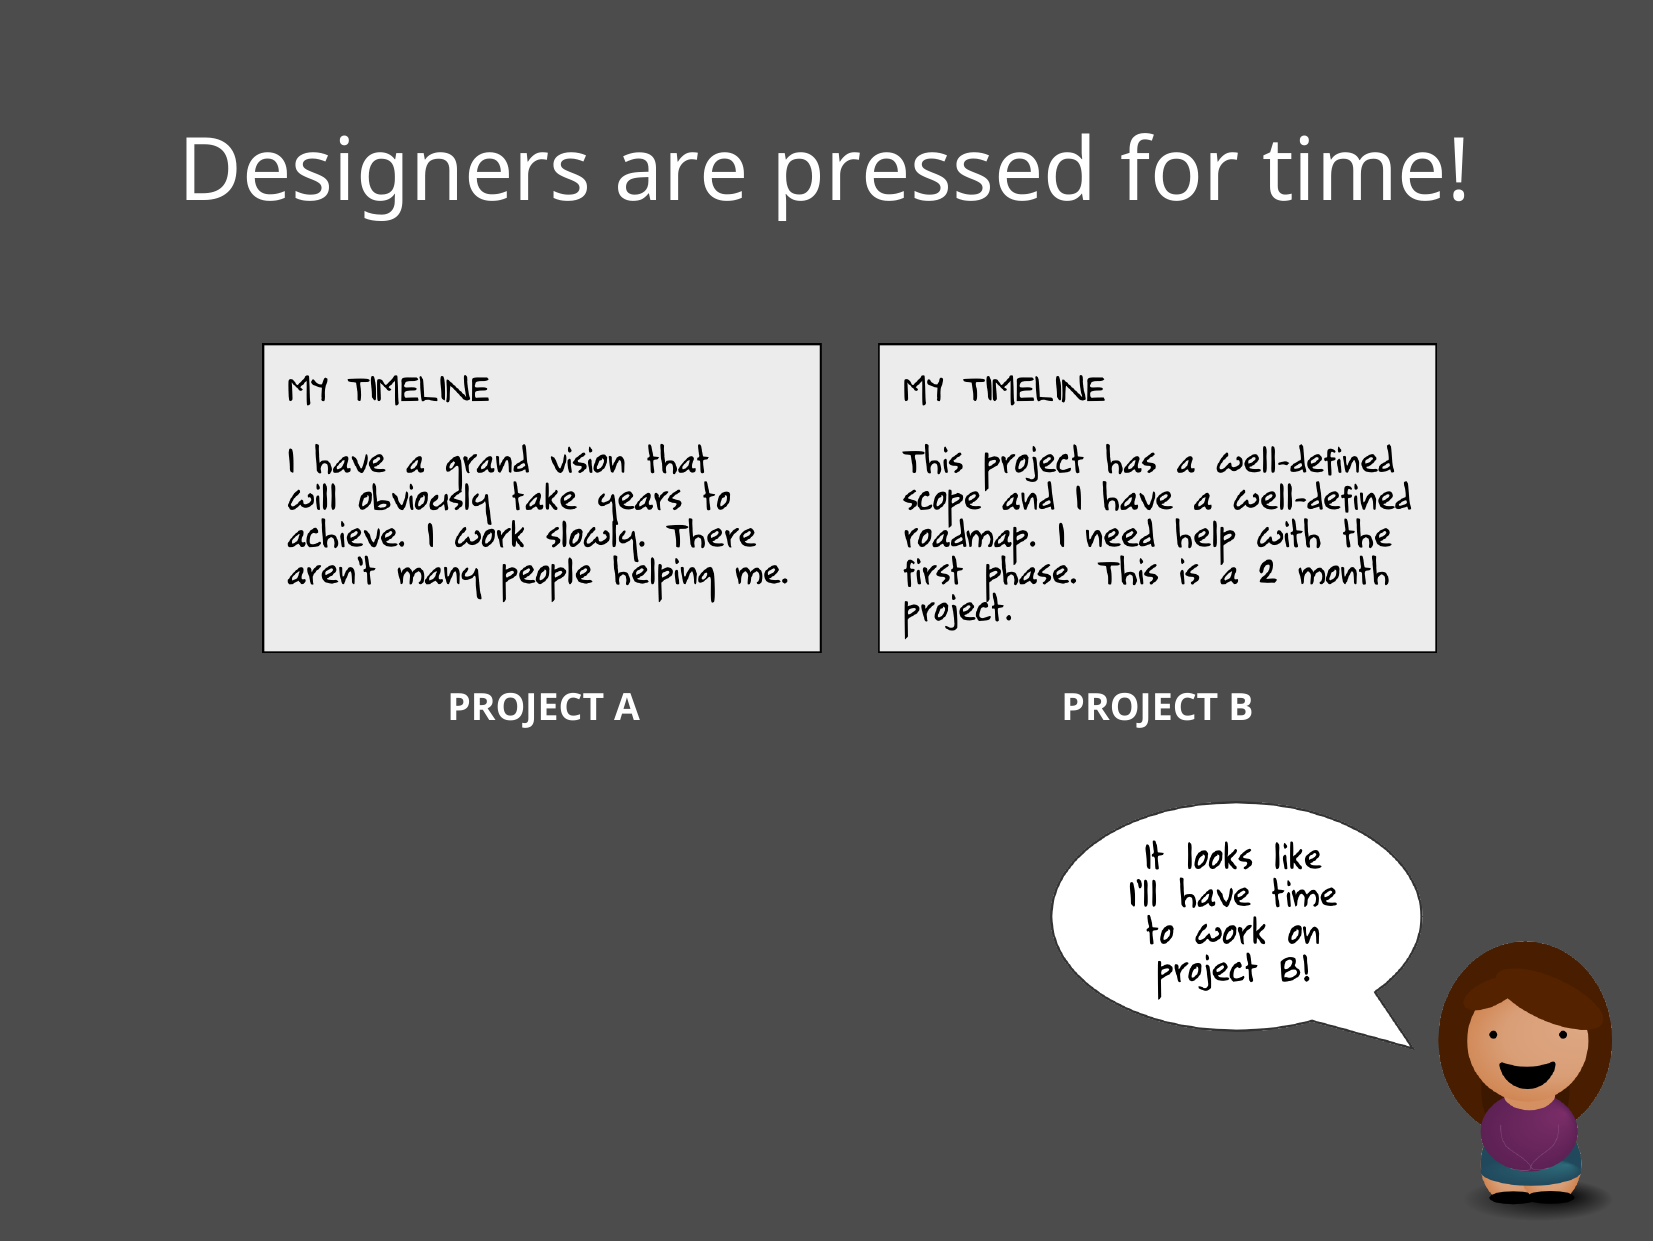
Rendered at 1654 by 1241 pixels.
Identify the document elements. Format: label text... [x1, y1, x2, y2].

title Designers are pressed for time! [37, 71, 1613, 279]
title PROJECT B [1061, 679, 1396, 741]
picture [1050, 801, 1613, 1221]
picture [262, 343, 1437, 653]
title PROJECT A [447, 679, 782, 741]
